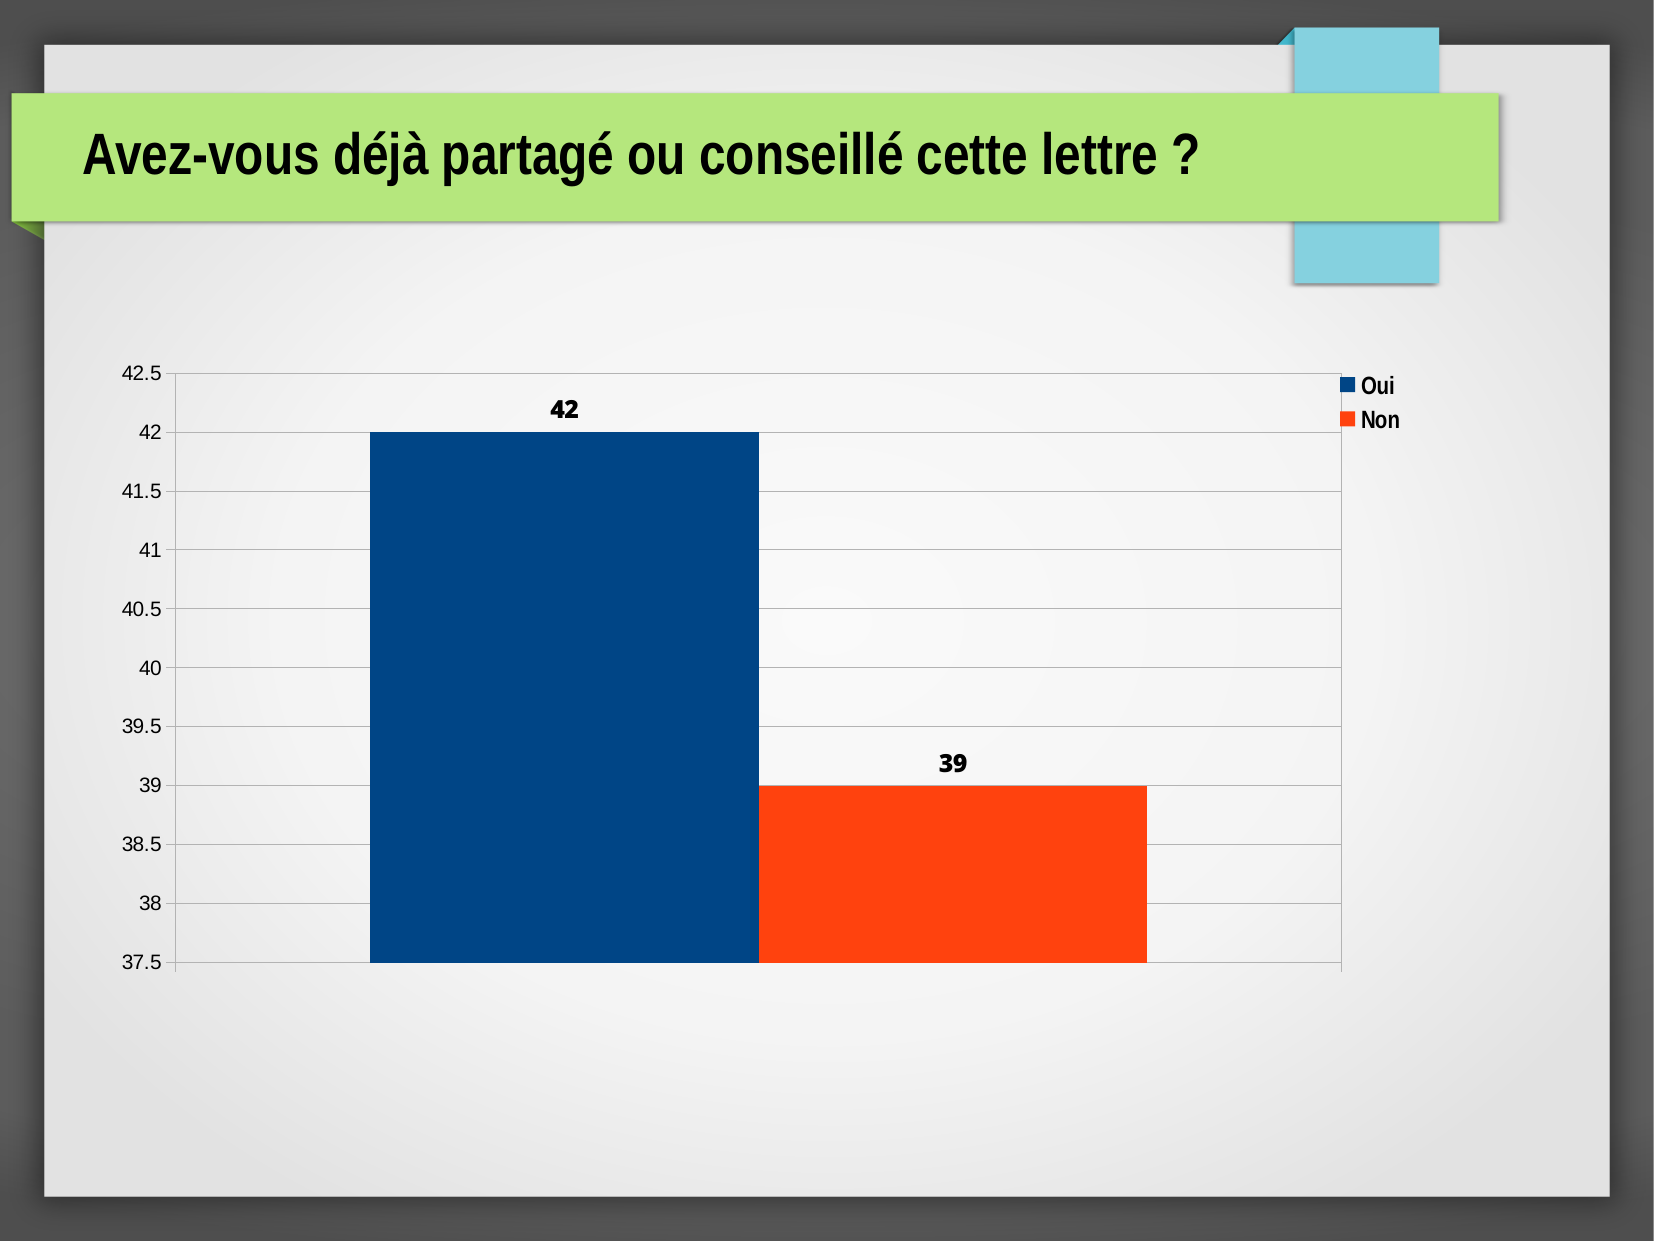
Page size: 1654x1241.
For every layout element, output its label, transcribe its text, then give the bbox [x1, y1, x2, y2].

picture [0, 0, 1654, 1241]
chart [82, 295, 1571, 1015]
title Avez-vous déjà partagé ou conseillé cette lettre ? [82, 94, 1264, 213]
